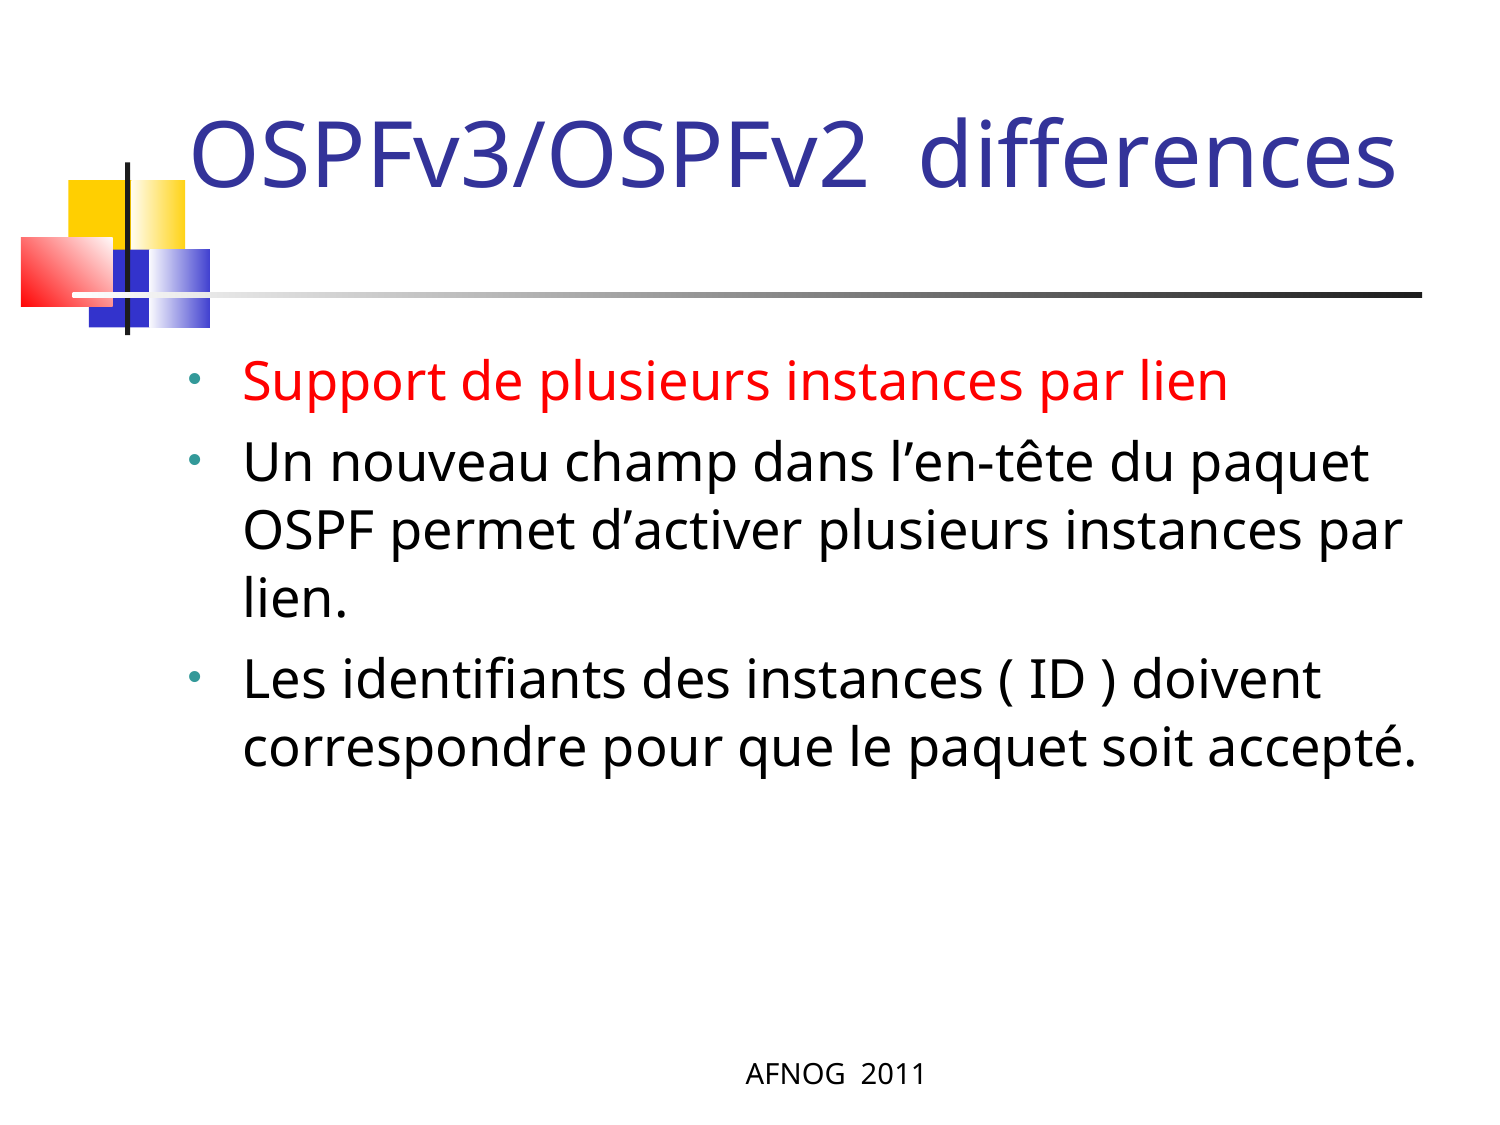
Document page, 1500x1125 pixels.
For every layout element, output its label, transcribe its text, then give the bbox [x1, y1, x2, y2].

text_box AFNOG 2011 [599, 1024, 1074, 1099]
title OSPFv3/OSPFv2 differences [188, 35, 1468, 276]
list Support de plusieurs instances par lien Un nouveau champ dans l’en-tête du paquet OSPF permet d’activer plusieurs instances par lien. Les identifiants des instances ( ID ) doivent correspondre pour que le paquet soit accepté. [187, 343, 1425, 956]
